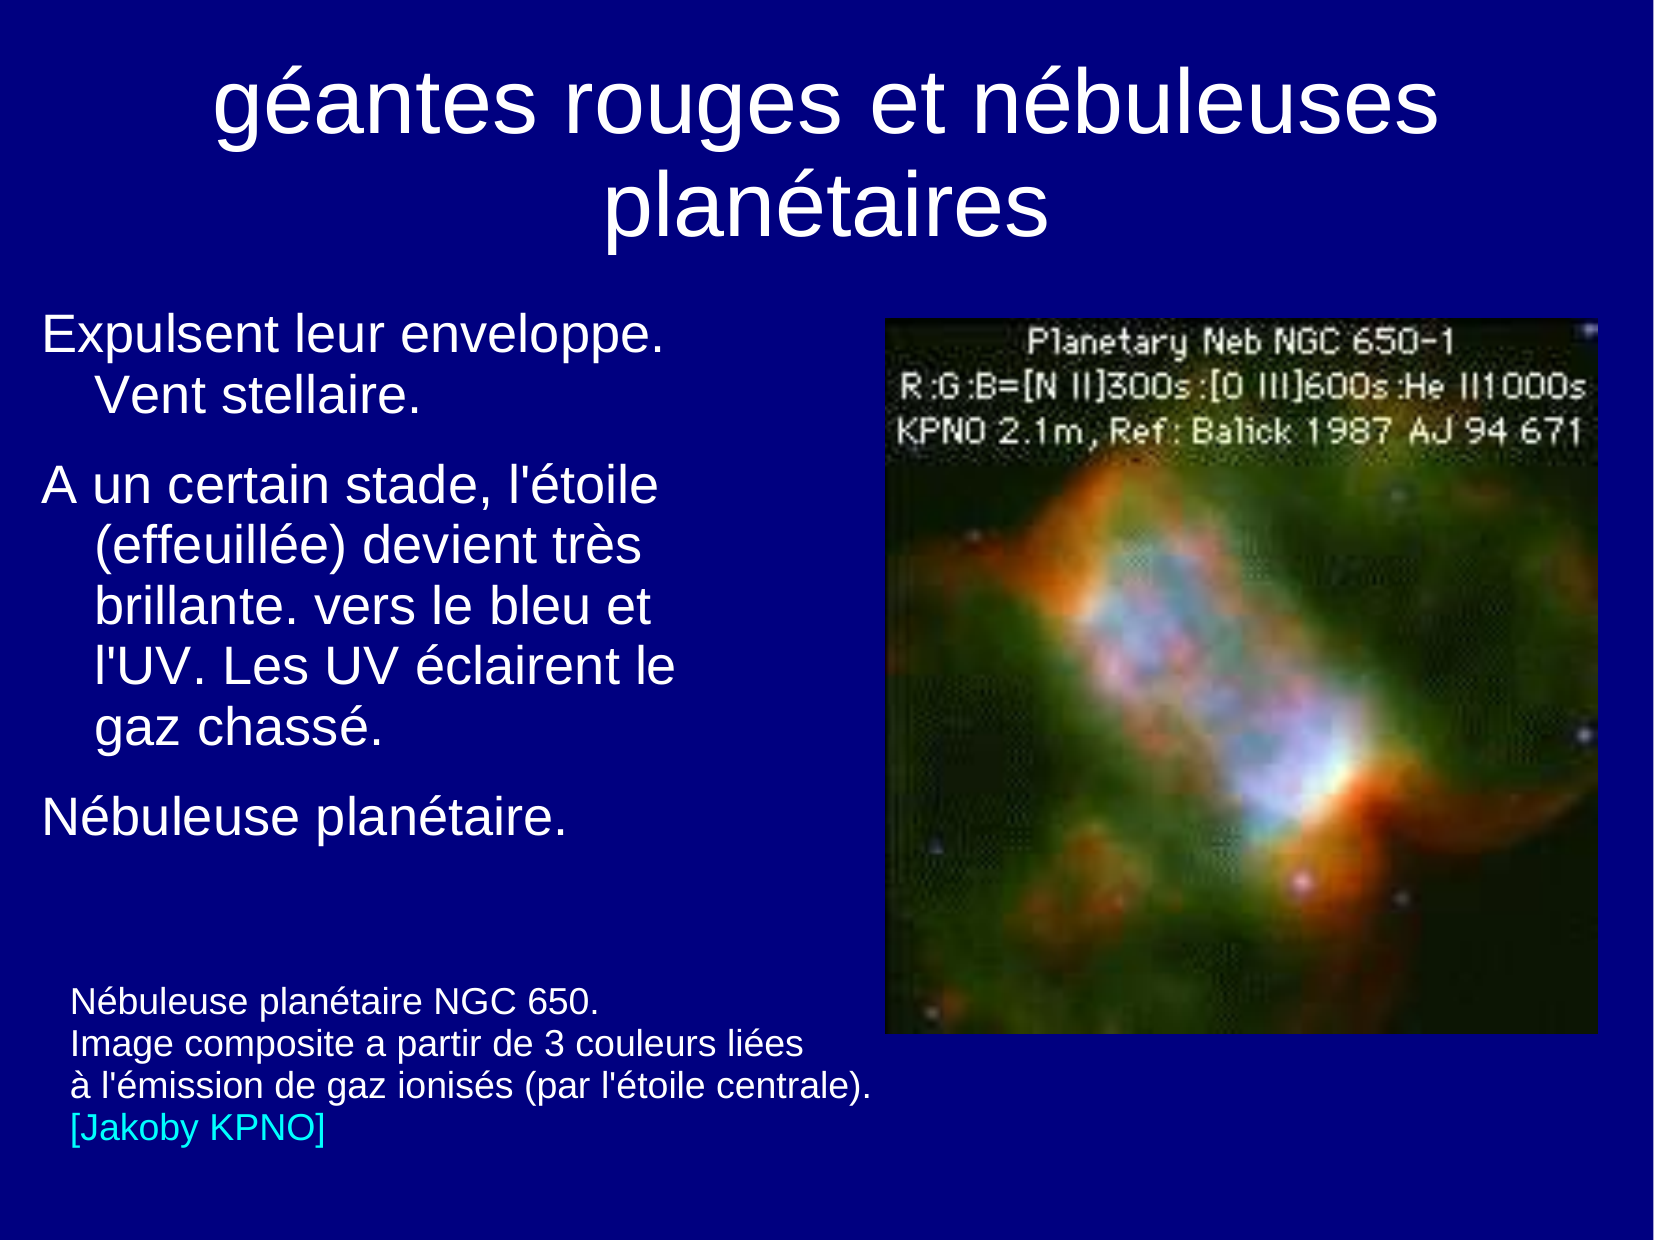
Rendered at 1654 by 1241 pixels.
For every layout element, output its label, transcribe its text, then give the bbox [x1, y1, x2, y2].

text_box Nébuleuse planétaire NGC 650. Image composite a partir de 3 couleurs liées à l'émission de gaz ionisés (par l'étoile centrale). [Jakoby KPNO] [55, 973, 888, 1199]
title géantes rouges et nébuleuses planétaires [82, 49, 1571, 257]
list Expulsent leur enveloppe. Vent stellaire. A un certain stade, l'étoile (effeuillée) devient très brillante. vers le bleu et l'UV. Les UV éclairent le gaz chassé. Nébuleuse planétaire. [23, 303, 768, 1123]
picture [885, 318, 1598, 1034]
